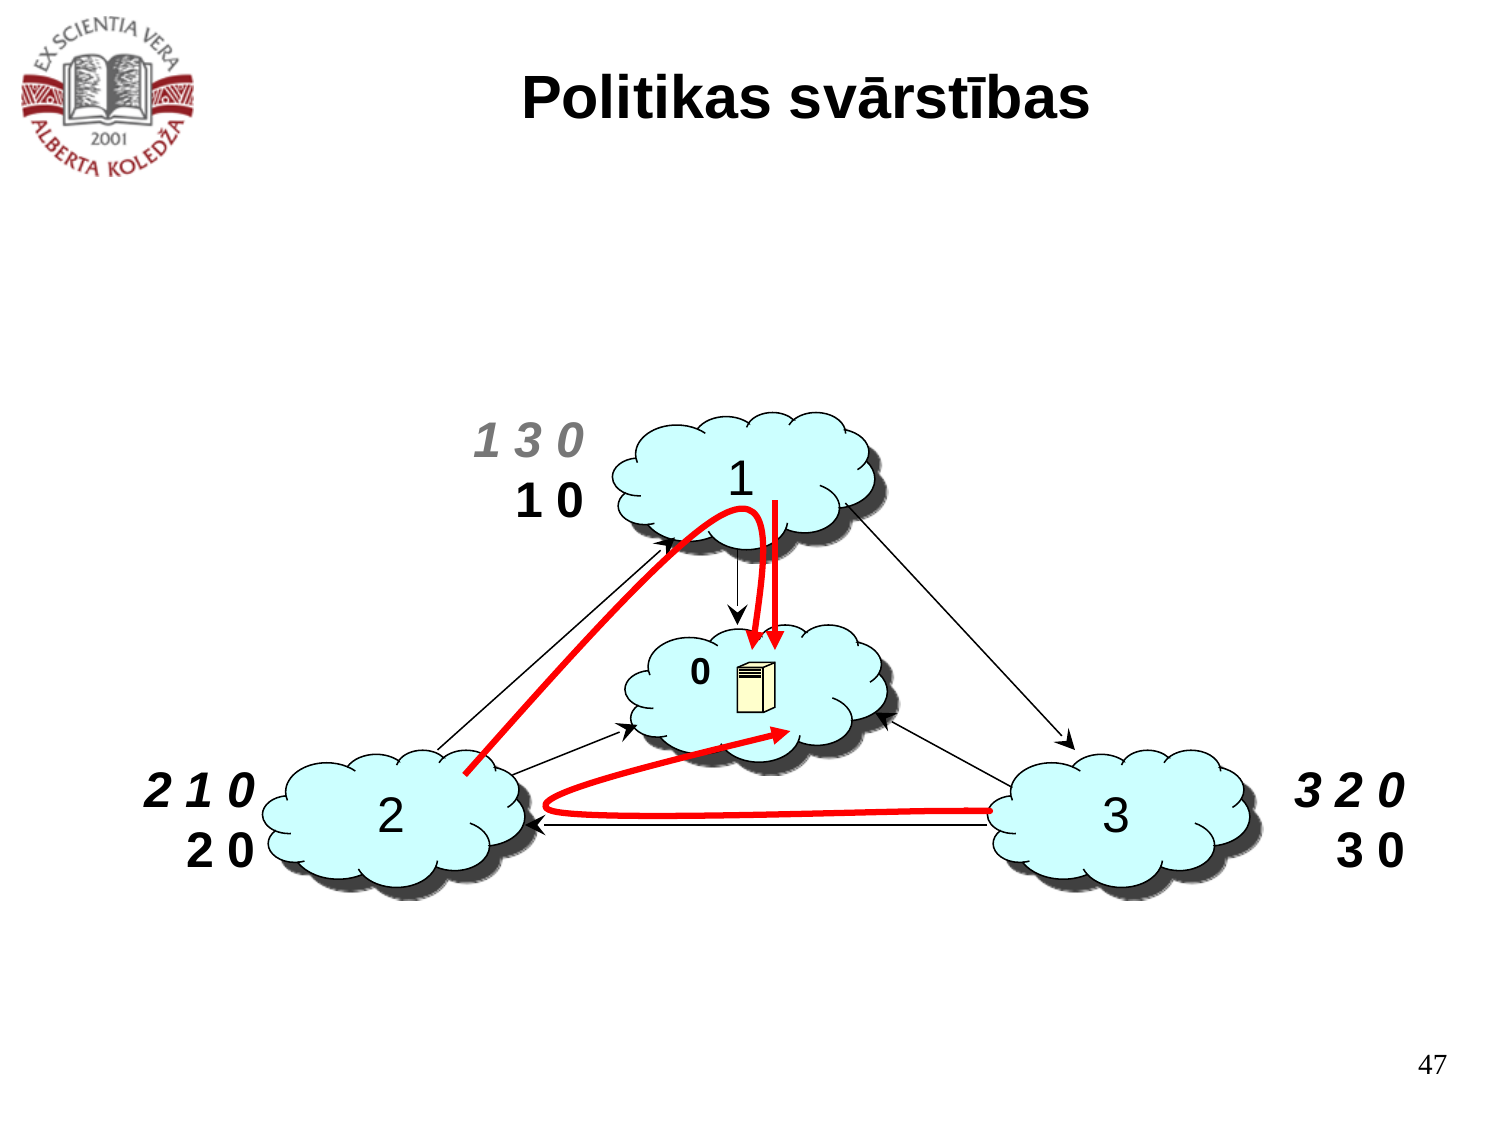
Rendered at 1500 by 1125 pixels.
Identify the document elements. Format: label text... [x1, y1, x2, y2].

picture [21, 16, 194, 177]
text_box <skaitlis> [1312, 1037, 1463, 1101]
text_box 0 [675, 639, 726, 701]
text_box [612, 412, 875, 546]
text_box 1 [712, 437, 771, 513]
text_box [987, 750, 1250, 888]
text_box 3 [1087, 774, 1146, 851]
text_box [271, 750, 525, 888]
text_box [764, 627, 772, 632]
text_box [691, 513, 760, 550]
text_box 3 2 0 3 0 [1279, 749, 1421, 886]
title Politikas svārstības [187, 44, 1425, 150]
text_box 2 [362, 774, 421, 851]
text_box 2 1 0 2 0 [129, 749, 271, 886]
text_box [624, 624, 888, 763]
text_box 1 3 0 1 0 [458, 399, 600, 536]
